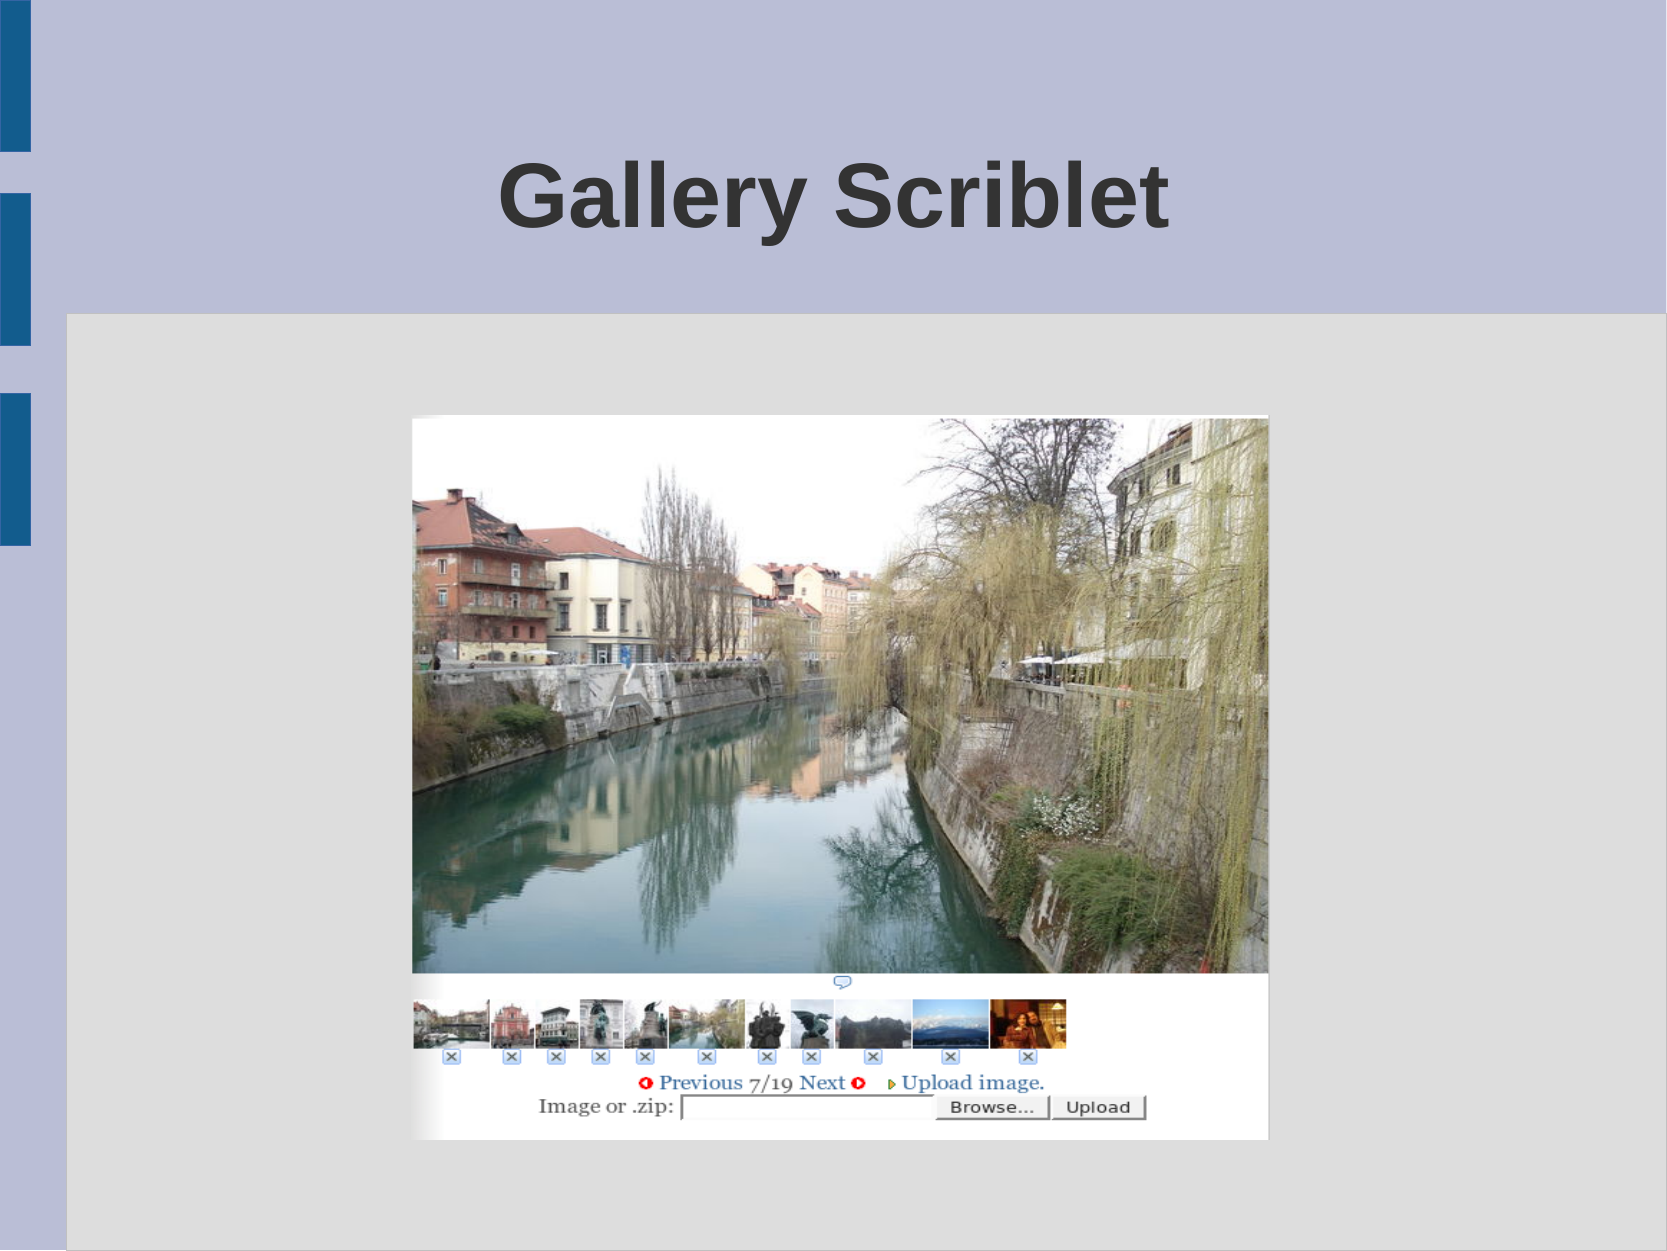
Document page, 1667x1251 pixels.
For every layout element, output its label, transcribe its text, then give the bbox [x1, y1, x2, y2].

title Gallery Scriblet [122, 91, 1546, 301]
picture [411, 415, 1270, 1140]
